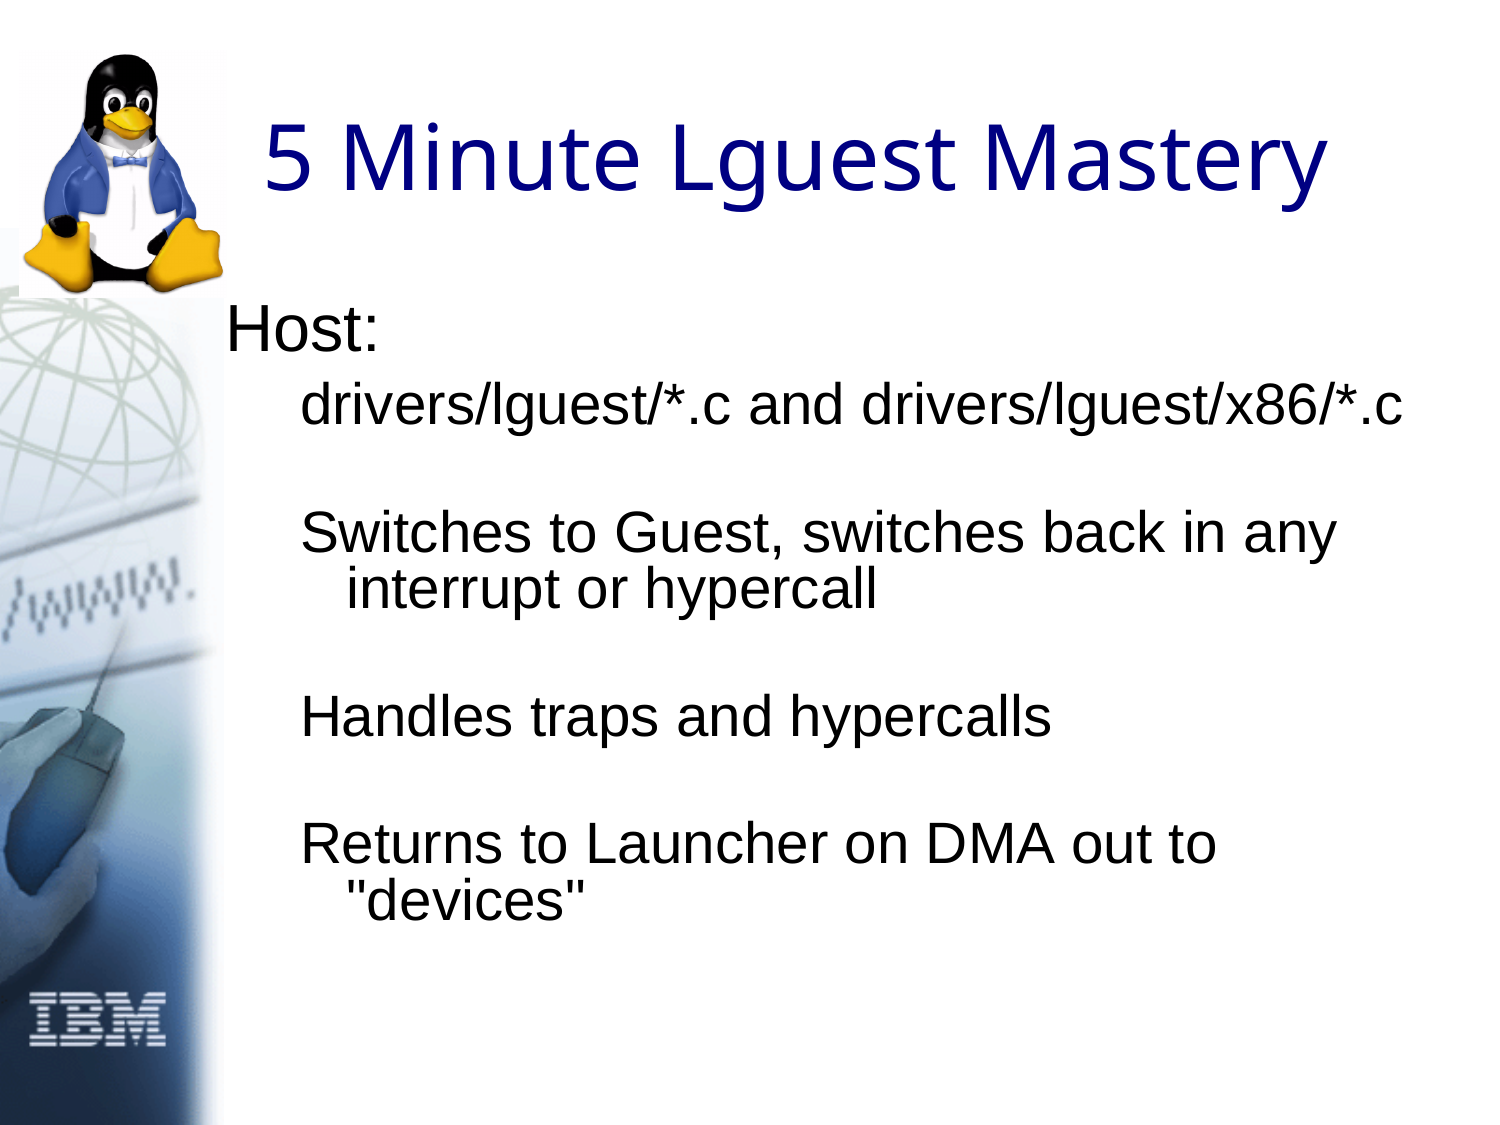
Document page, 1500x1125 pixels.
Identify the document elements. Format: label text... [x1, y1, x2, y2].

title 5 Minute Lguest Mastery [262, 37, 1413, 273]
list Host: drivers/lguest/*.c and drivers/lguest/x86/*.c Switches to Guest, switches back in any interrupt or hypercall Handles traps and hypercalls Returns to Launcher on DMA out to "devices" [225, 299, 1463, 991]
